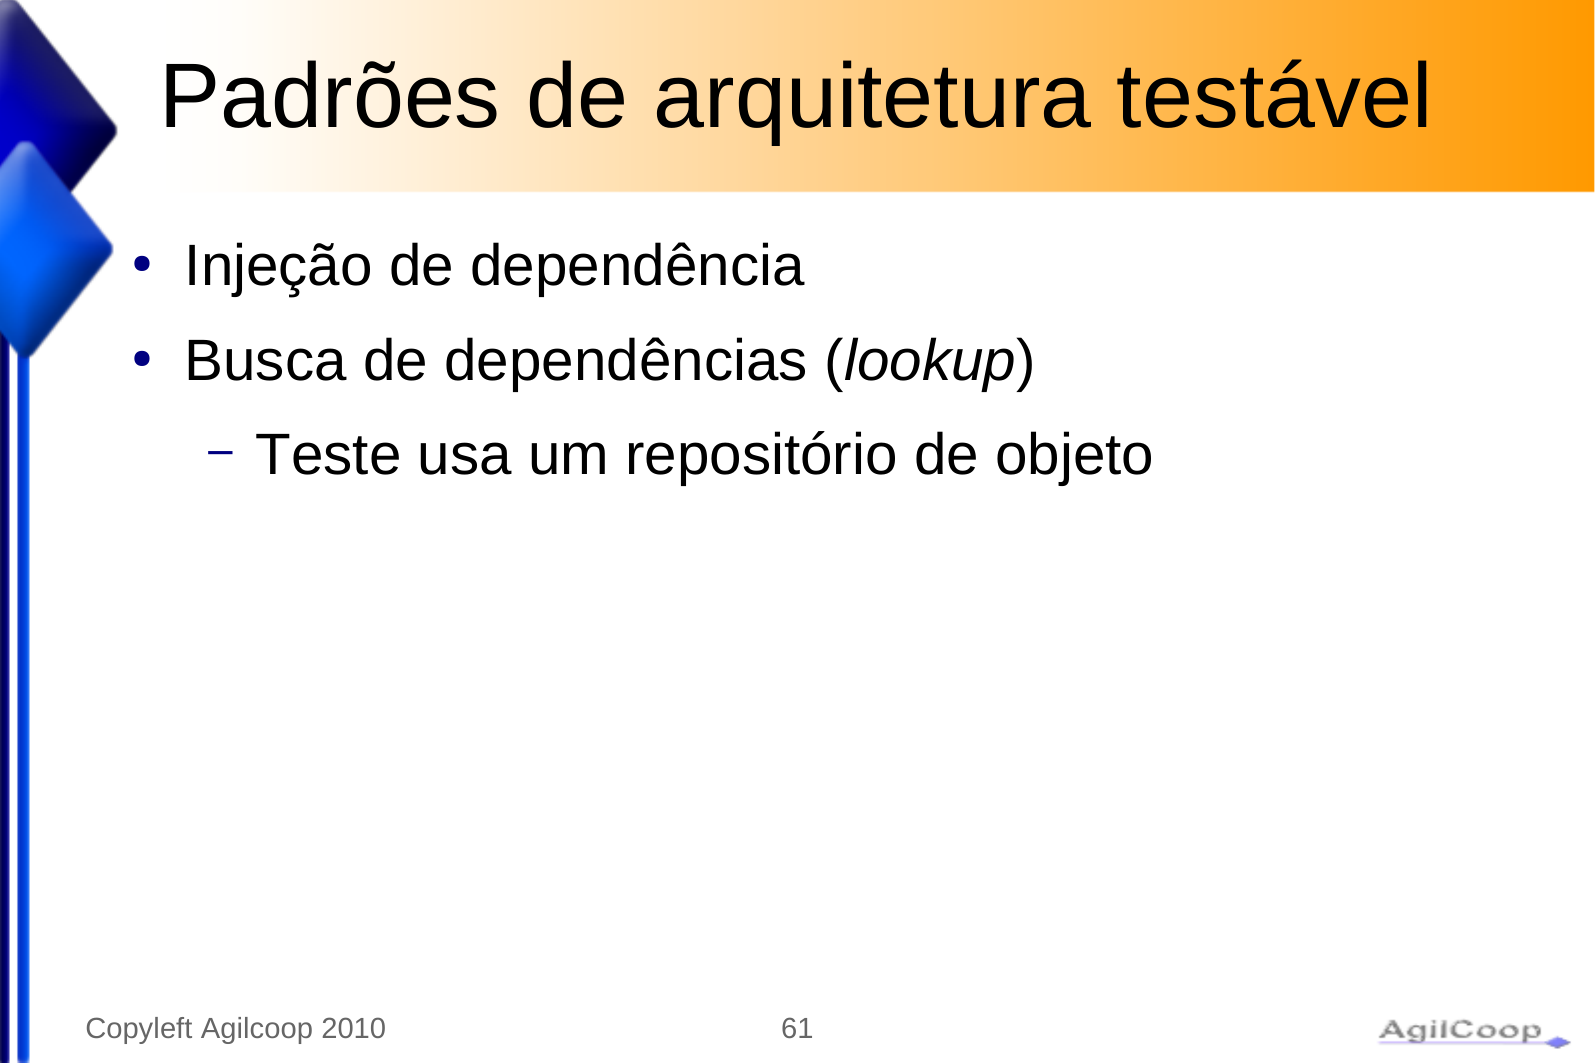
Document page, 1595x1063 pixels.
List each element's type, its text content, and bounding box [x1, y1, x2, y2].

picture [0, 0, 1595, 1063]
list Injeção de dependência Busca de dependências (lookup) Teste usa um repositório de objeto [113, 232, 1549, 962]
title Padrões de arquitetura testável [79, 6, 1188, 185]
title Padrões de arquitetura testável [1197, 6, 1515, 185]
